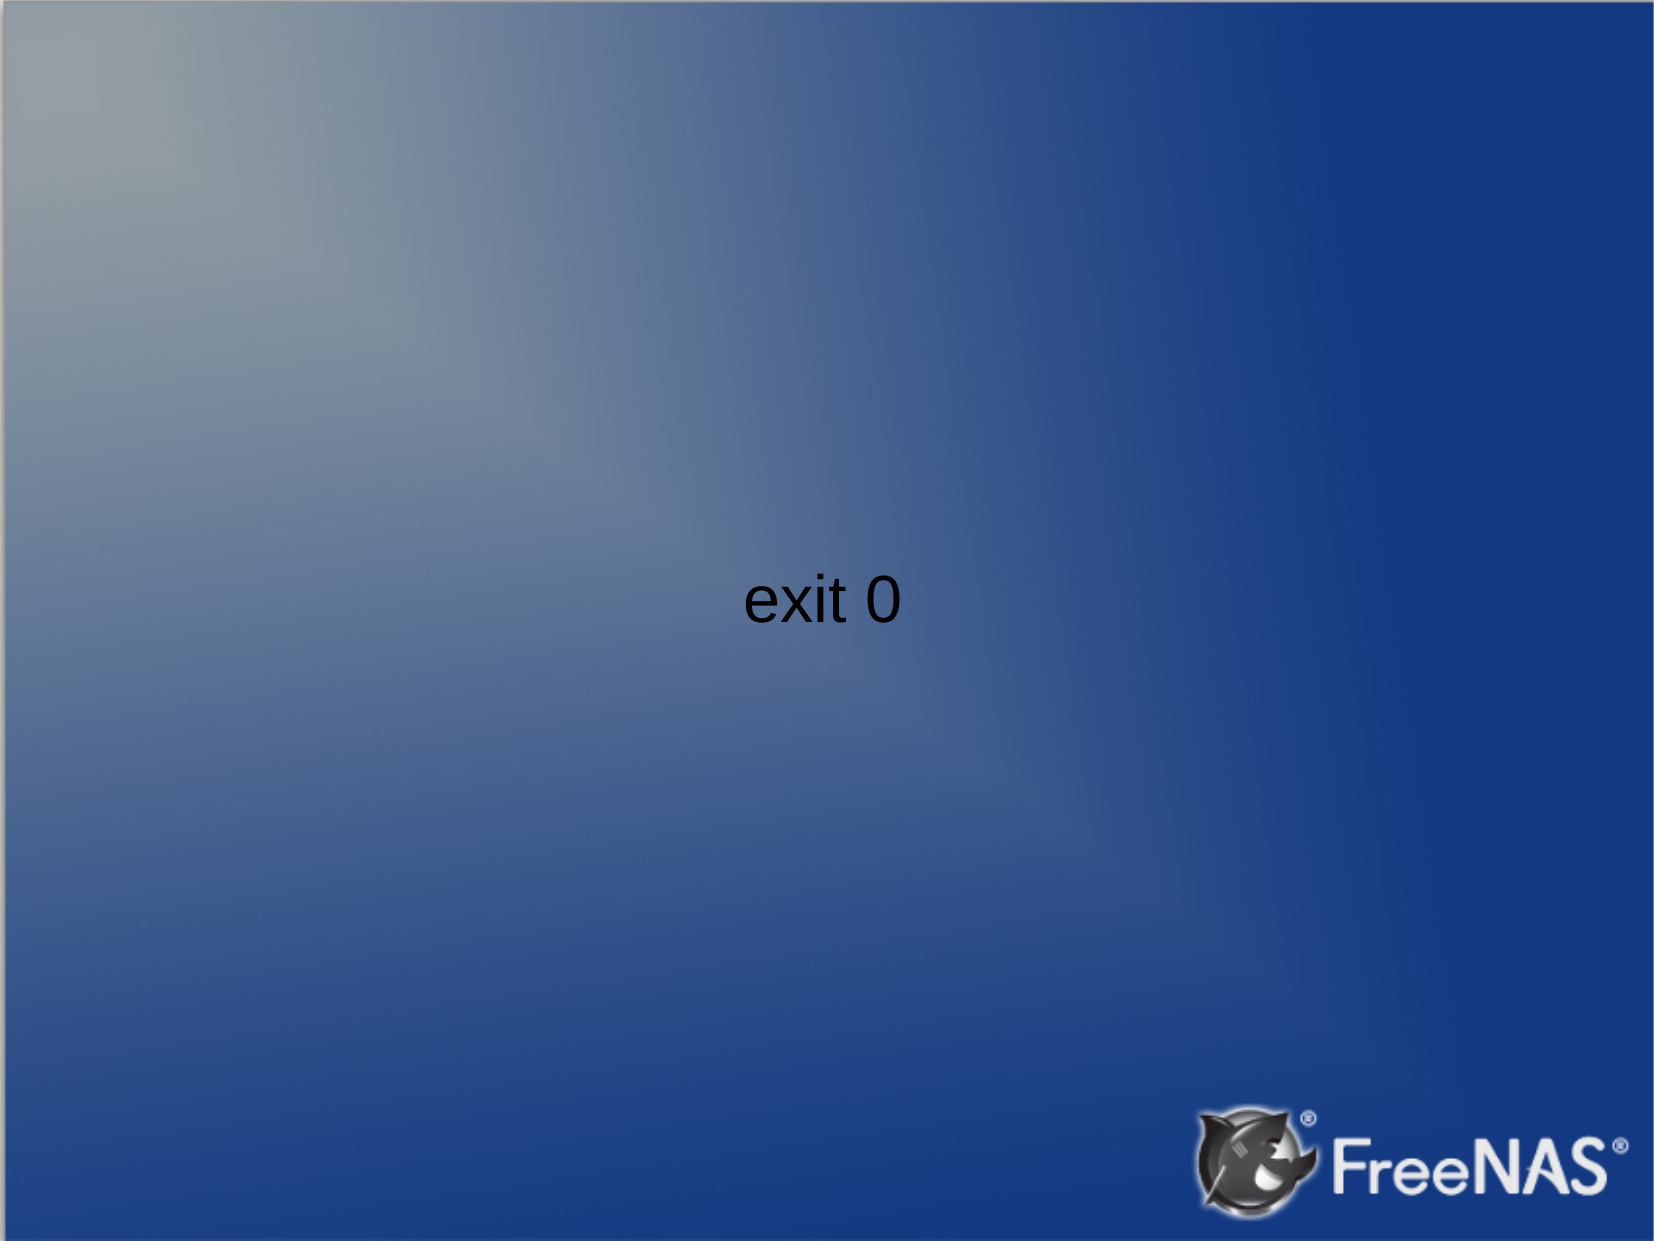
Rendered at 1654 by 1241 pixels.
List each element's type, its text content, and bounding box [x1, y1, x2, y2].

text_box exit 0 [728, 554, 926, 686]
picture [0, 0, 1654, 1241]
